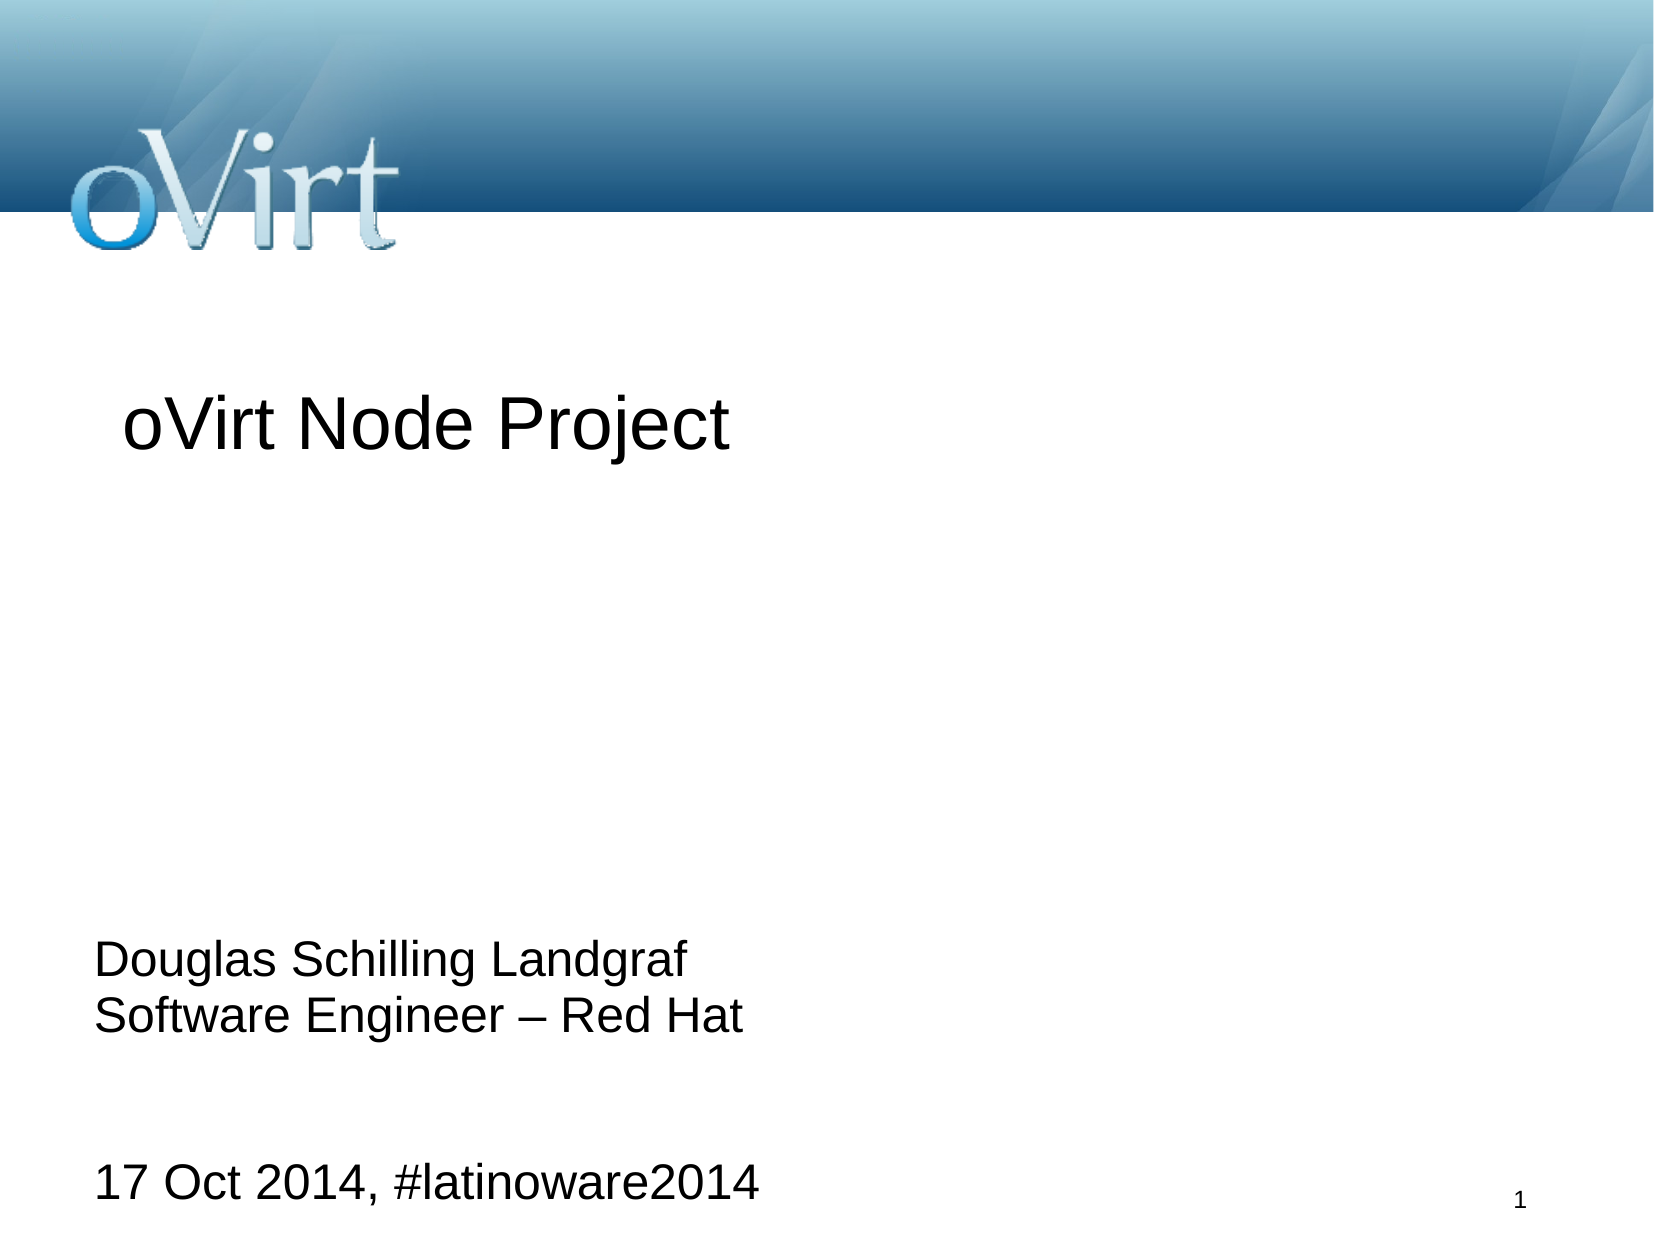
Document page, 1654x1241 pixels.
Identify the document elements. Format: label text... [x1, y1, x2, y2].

text_box Douglas Schilling Landgraf Software Engineer – Red Hat 17 Oct 2014, #latinoware2014 [79, 924, 1452, 1241]
text_box oVirt Node Project [107, 374, 1654, 510]
picture [0, 0, 1654, 250]
